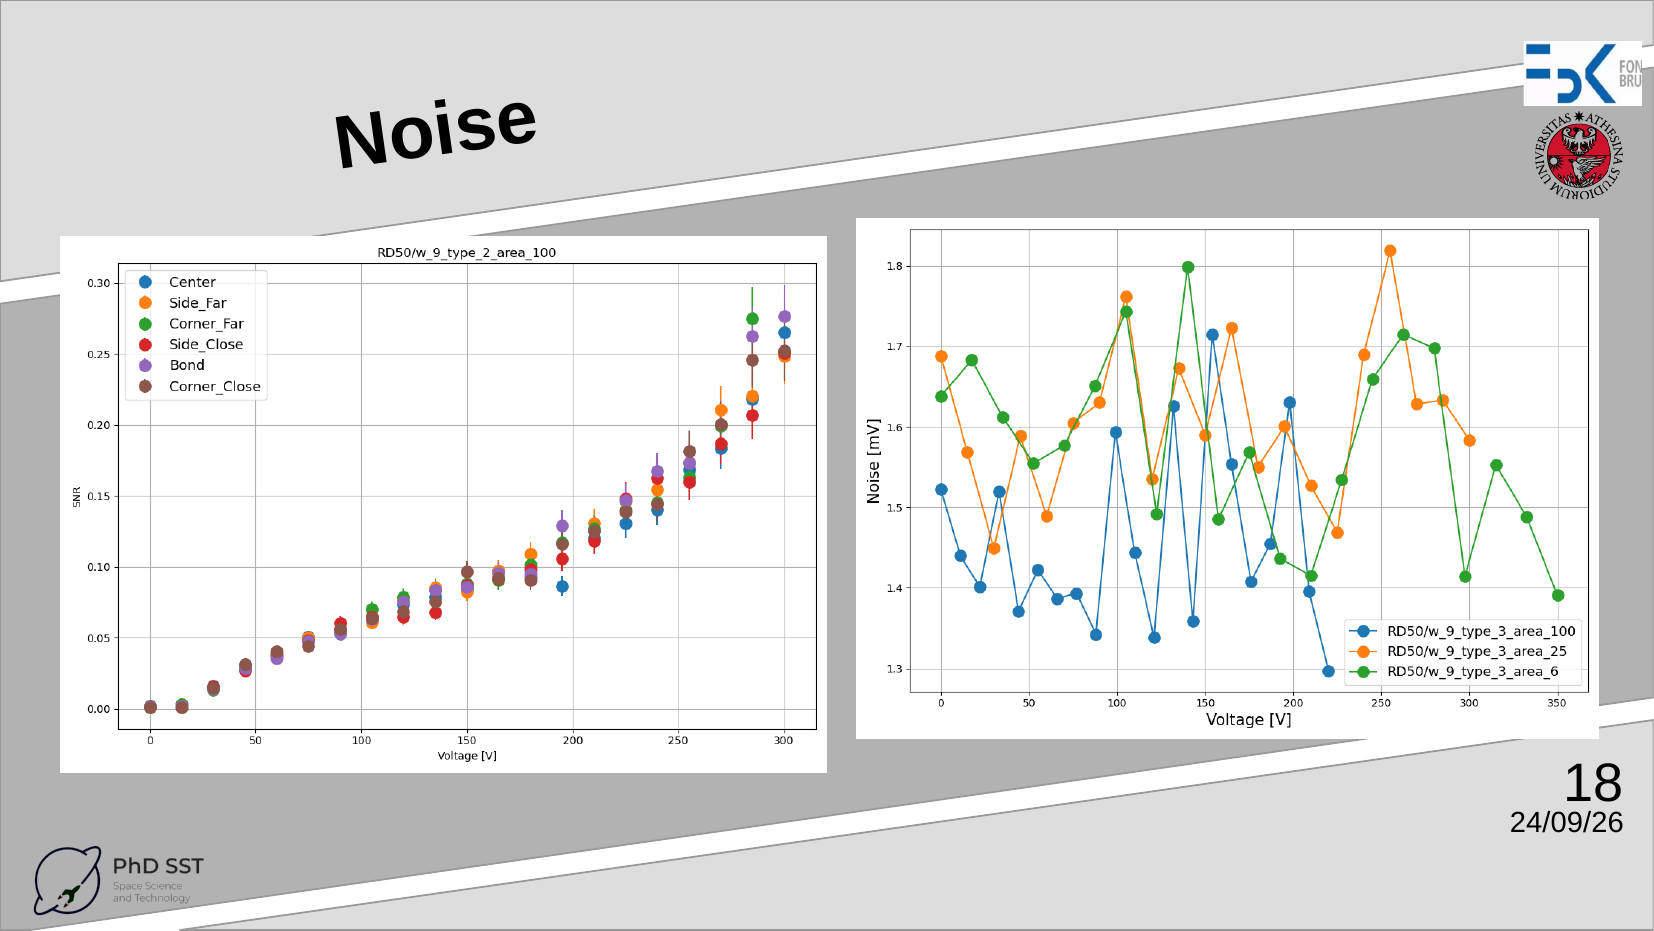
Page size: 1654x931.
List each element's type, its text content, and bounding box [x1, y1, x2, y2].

picture [60, 236, 827, 773]
title Noise [16, 0, 857, 277]
picture [1523, 41, 1642, 106]
picture [1535, 111, 1625, 200]
picture [856, 218, 1599, 739]
picture [29, 840, 207, 916]
